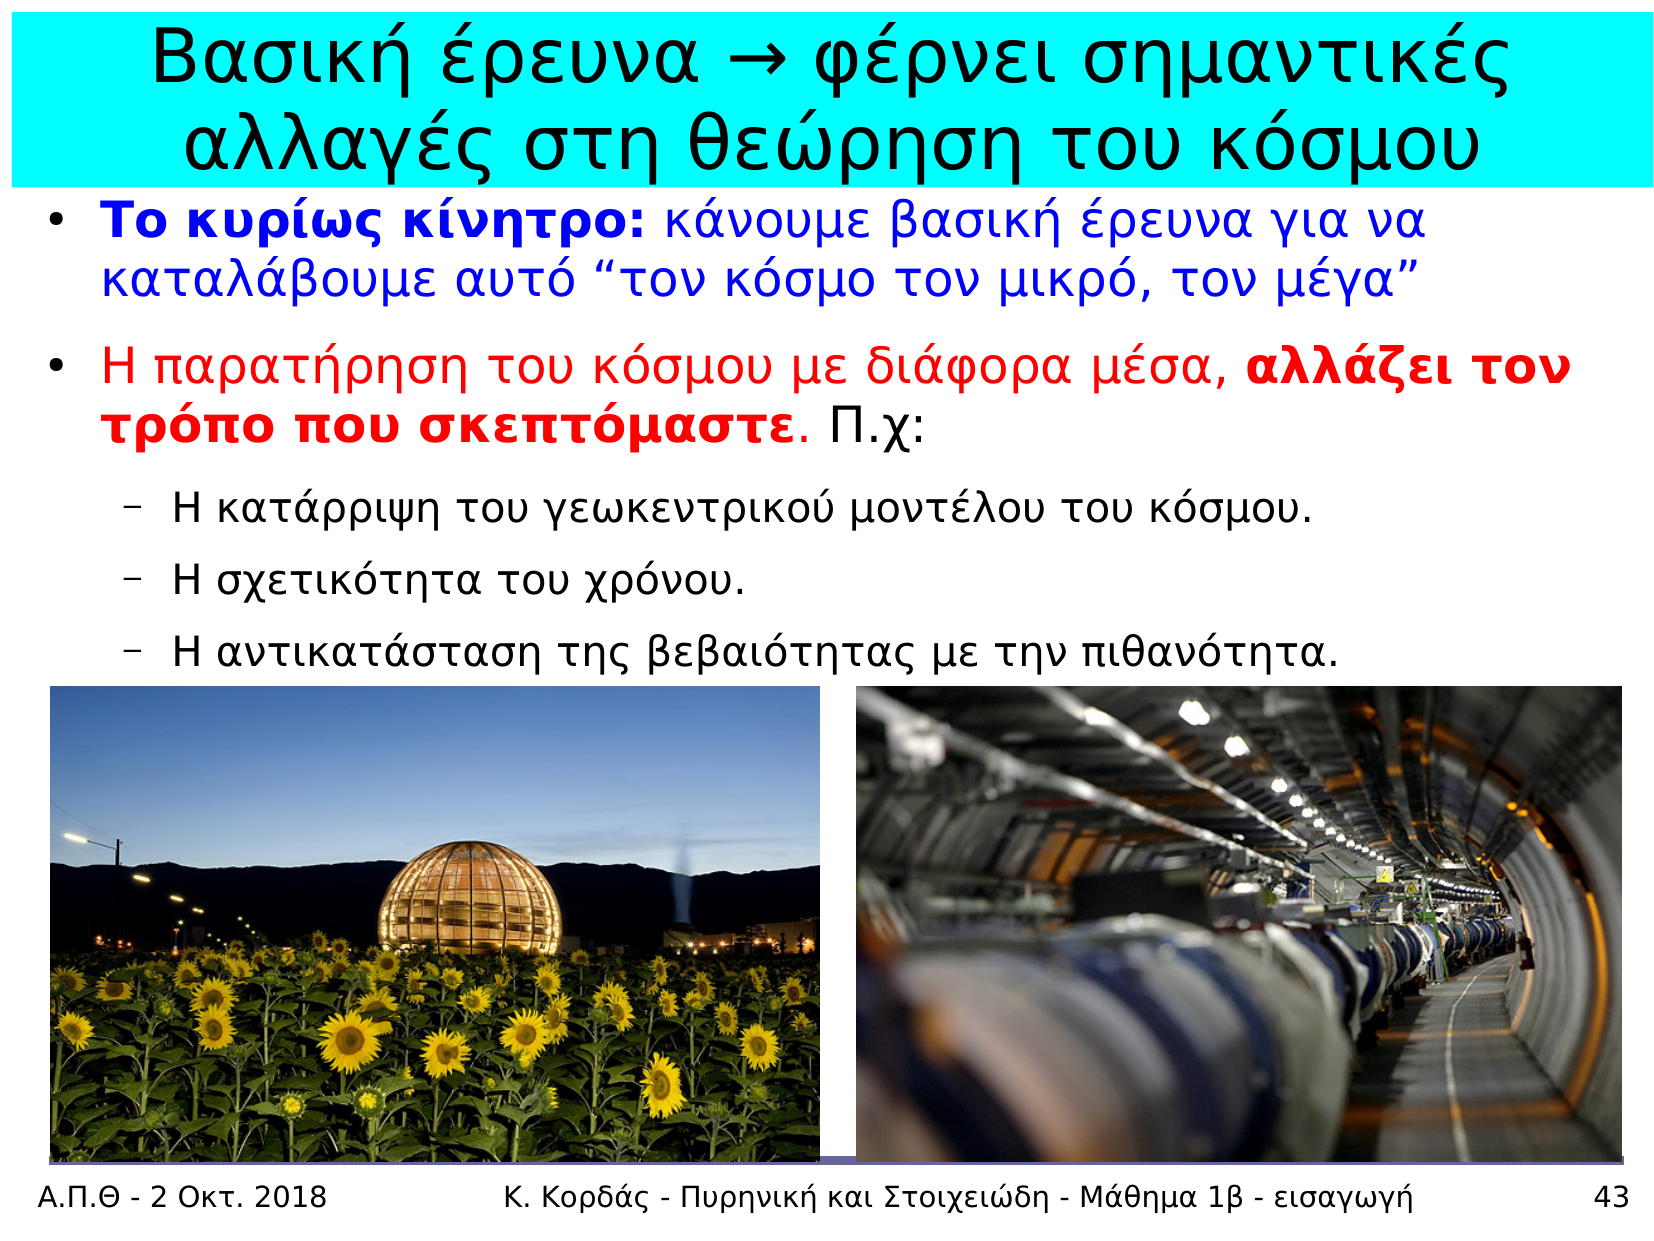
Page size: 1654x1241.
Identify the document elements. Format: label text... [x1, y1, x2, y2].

picture [856, 686, 1622, 1162]
title Βασική έρευνα → φέρνει σημαντικές αλλαγές στη θεώρηση του κόσμου [11, 12, 1654, 188]
picture [50, 686, 820, 1162]
list Το κυρίως κίνητρο: κάνουμε βασική έρευνα για να καταλάβουμε αυτό “τον κόσμο τον μικρό, τον μέγα” Η παρατήρηση του κόσμου με διάφορα μέσα, αλλάζει τον τρόπο που σκεπτόμαστε. Π.χ: Η κατάρριψη του γεωκεντρικού μοντέλου του κόσμου. Η σχετικότητα του χρόνου. Η αντικατάσταση της βεβαιότητας με την πιθανότητα. [29, 191, 1654, 1168]
